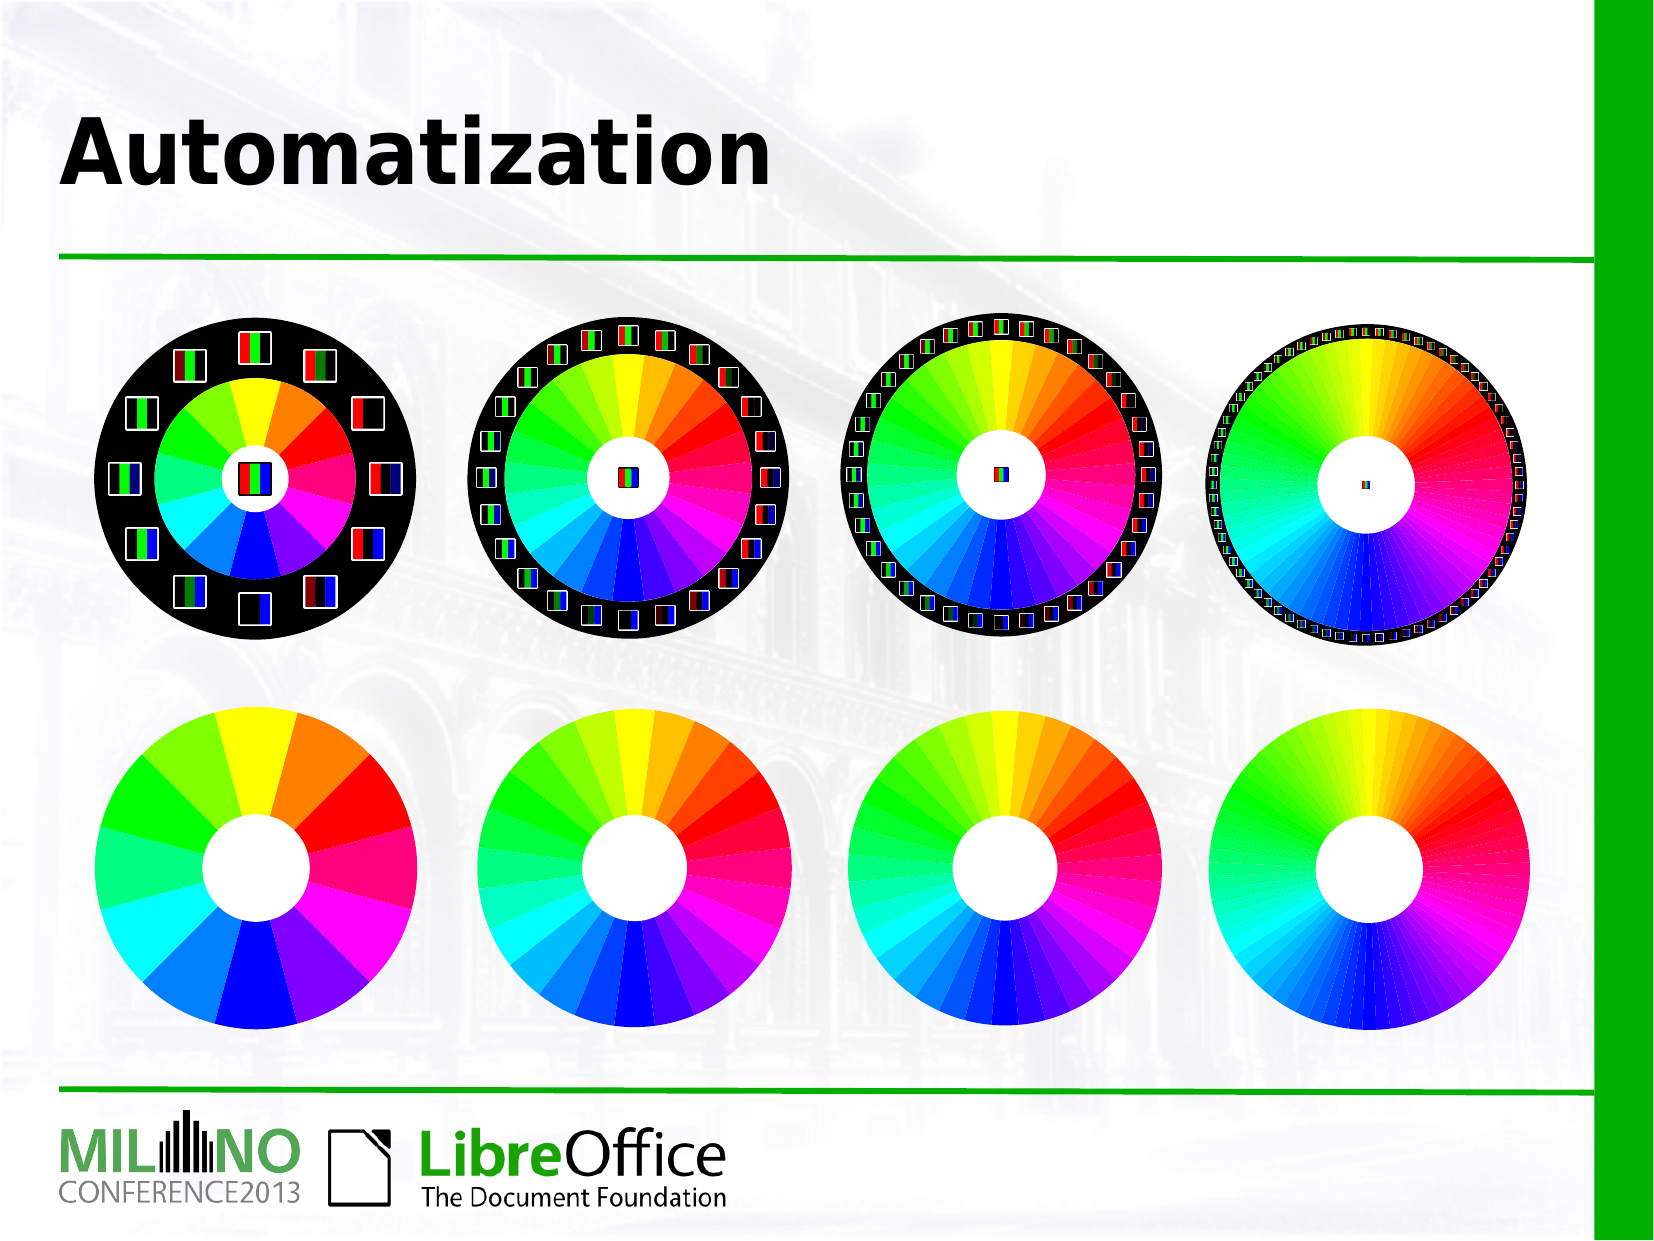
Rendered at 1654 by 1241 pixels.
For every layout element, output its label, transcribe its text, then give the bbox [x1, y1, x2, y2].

picture [1, 0, 1594, 1241]
title Automatization [59, 49, 1548, 257]
